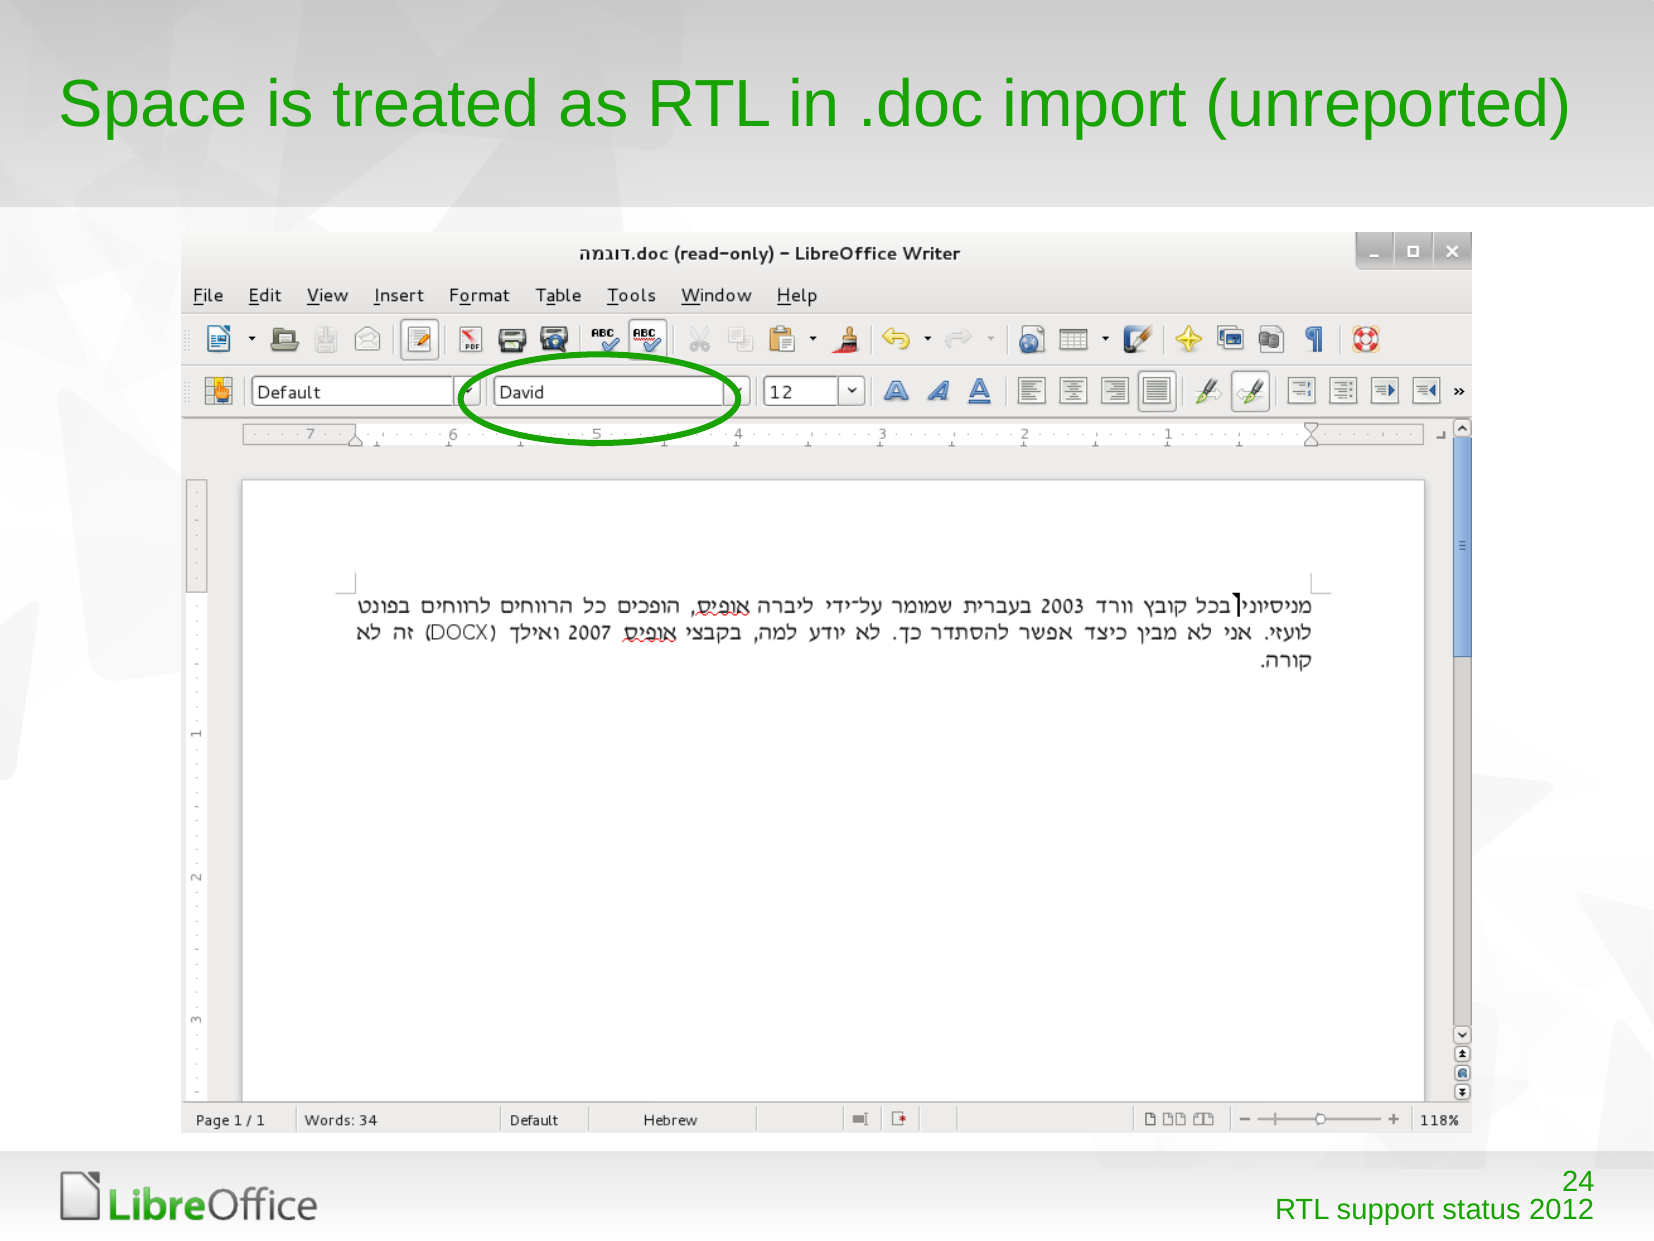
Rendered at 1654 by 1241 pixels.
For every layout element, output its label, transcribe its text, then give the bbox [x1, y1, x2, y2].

picture [41, 1152, 337, 1240]
title Space is treated as RTL in .doc import (unreported) [59, 29, 1595, 178]
picture [0, 0, 1654, 1169]
